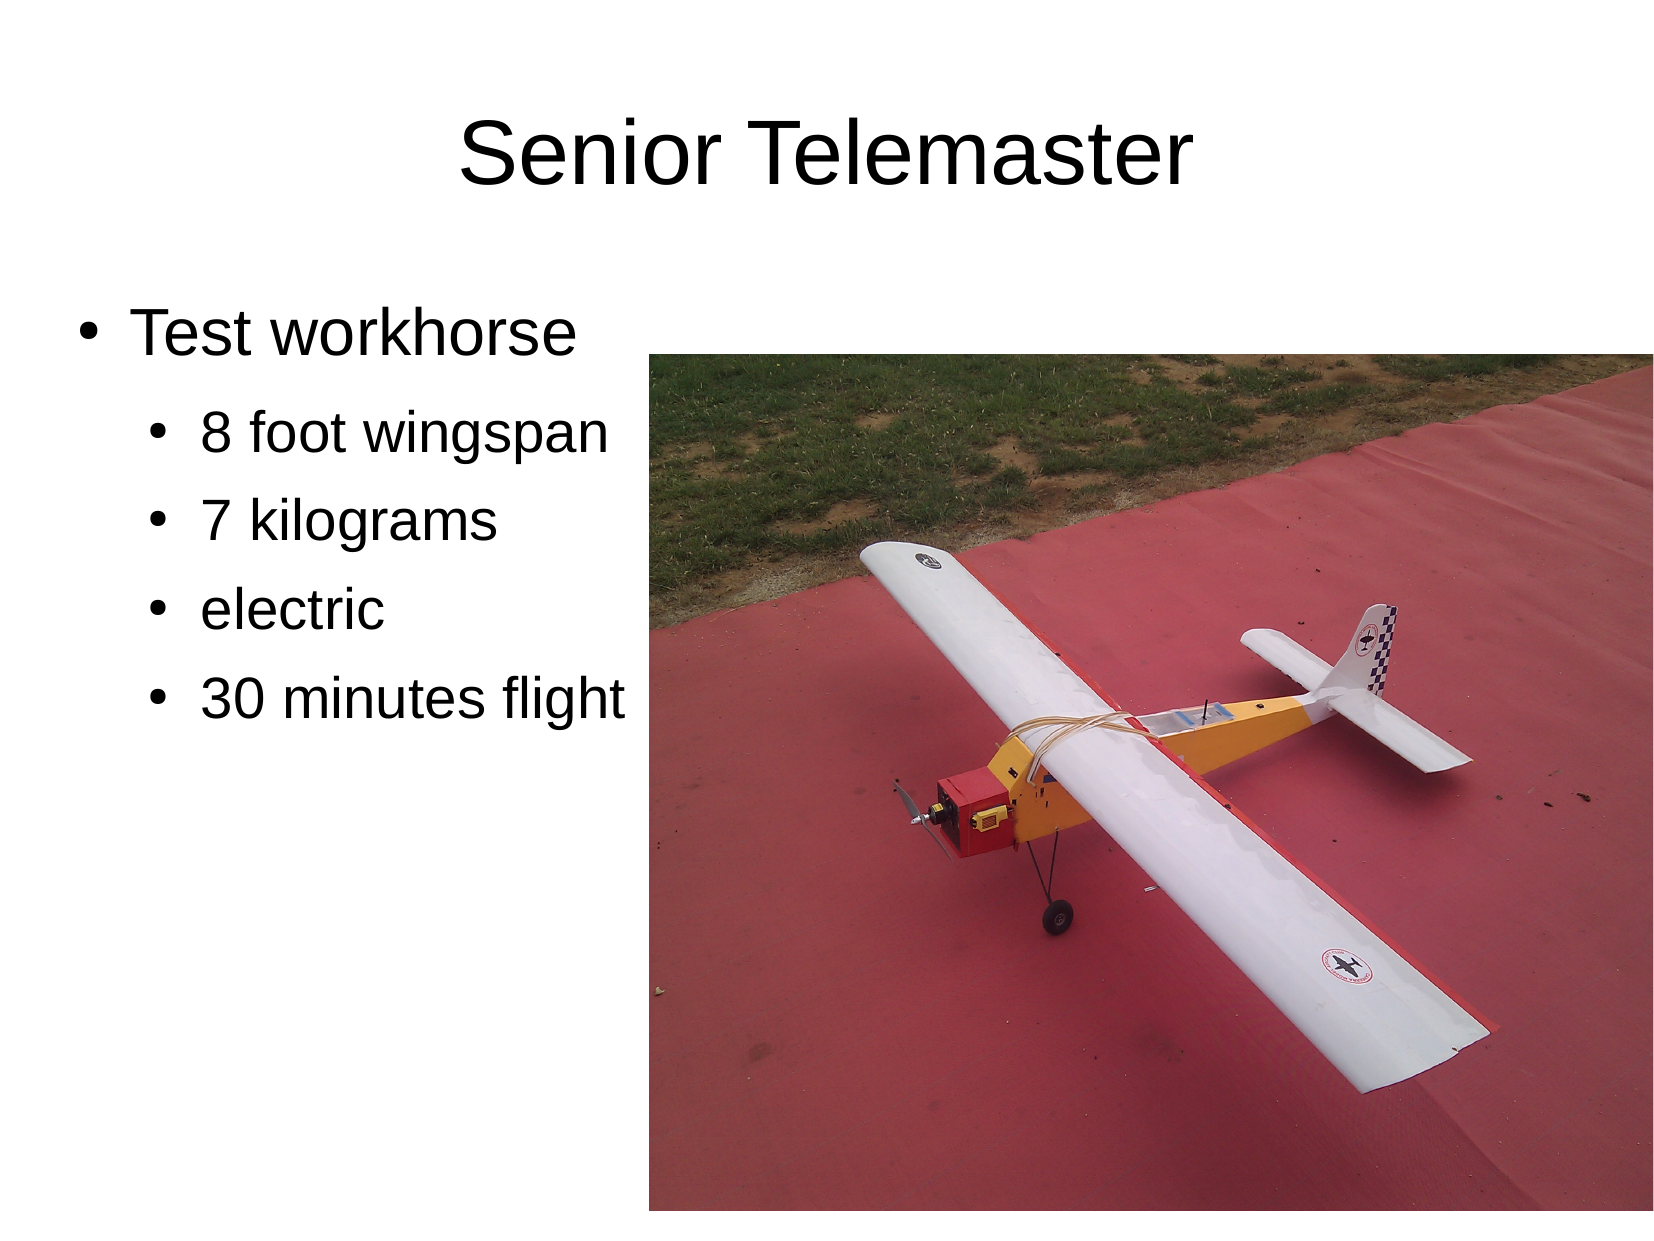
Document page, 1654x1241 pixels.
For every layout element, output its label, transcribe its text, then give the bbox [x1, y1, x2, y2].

list Test workhorse 8 foot wingspan 7 kilograms electric 30 minutes flight [59, 295, 650, 1114]
picture [649, 354, 1654, 1211]
title Senior Telemaster [82, 49, 1571, 257]
